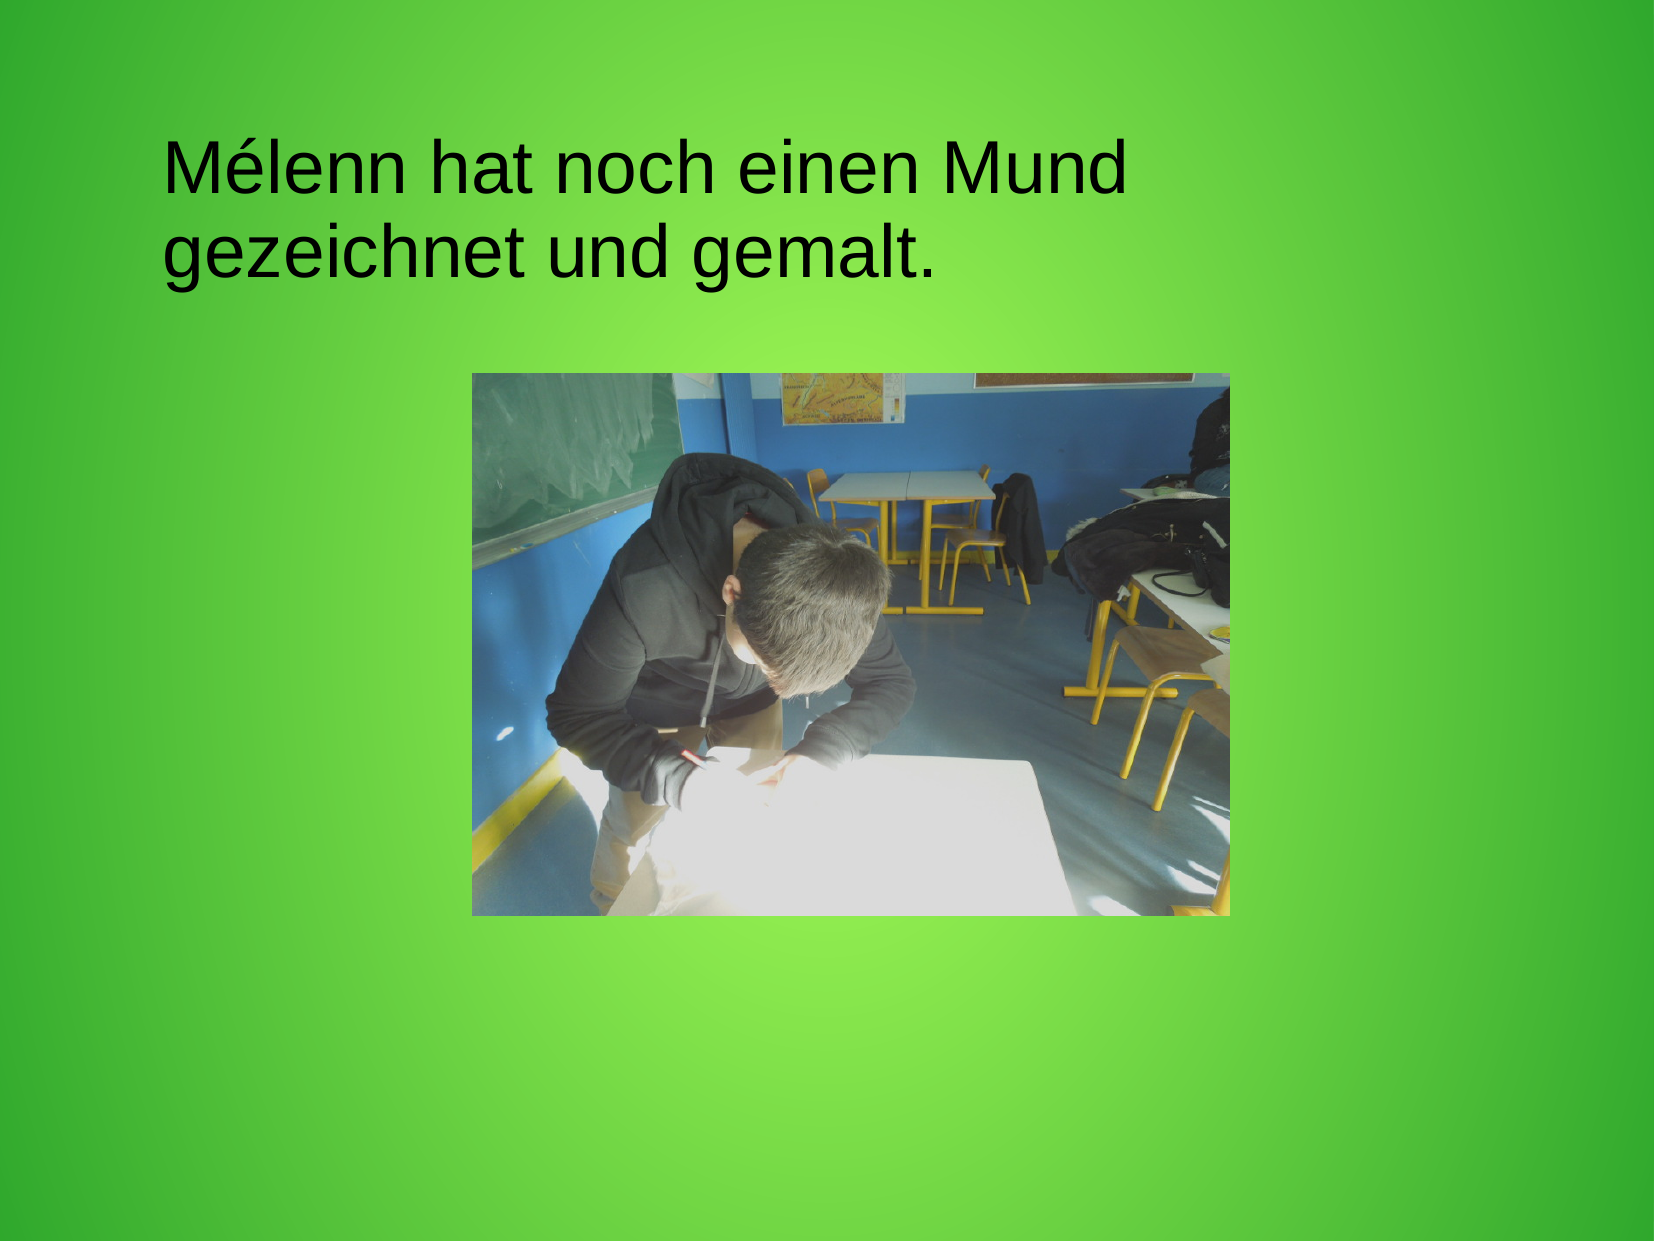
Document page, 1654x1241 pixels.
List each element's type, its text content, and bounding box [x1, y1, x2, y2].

text_box Mélenn hat noch einen Mund gezeichnet und gemalt. [147, 118, 1270, 301]
picture [472, 373, 1230, 916]
